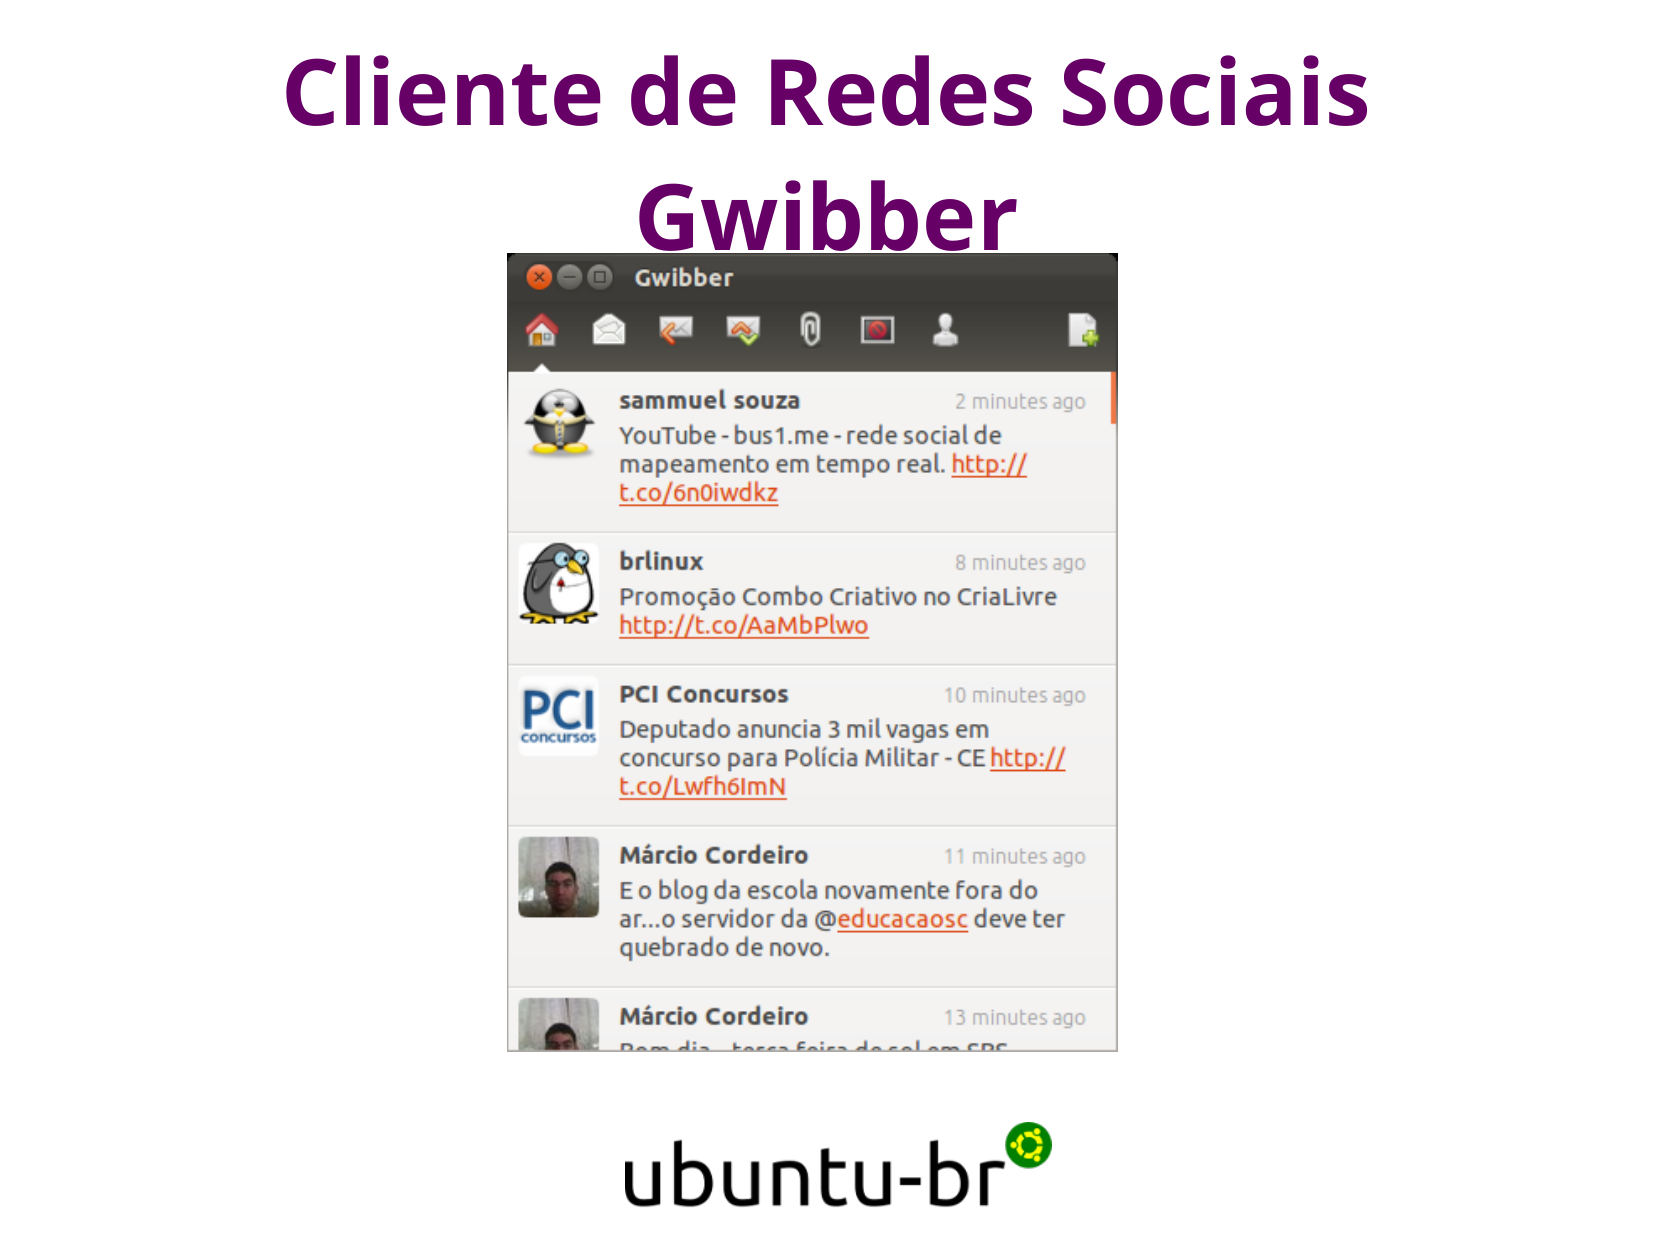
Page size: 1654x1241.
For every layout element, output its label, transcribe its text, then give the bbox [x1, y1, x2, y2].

title Cliente de Redes Sociais Gwibber [82, 49, 1571, 257]
picture [625, 1122, 1052, 1223]
picture [507, 253, 1118, 1052]
